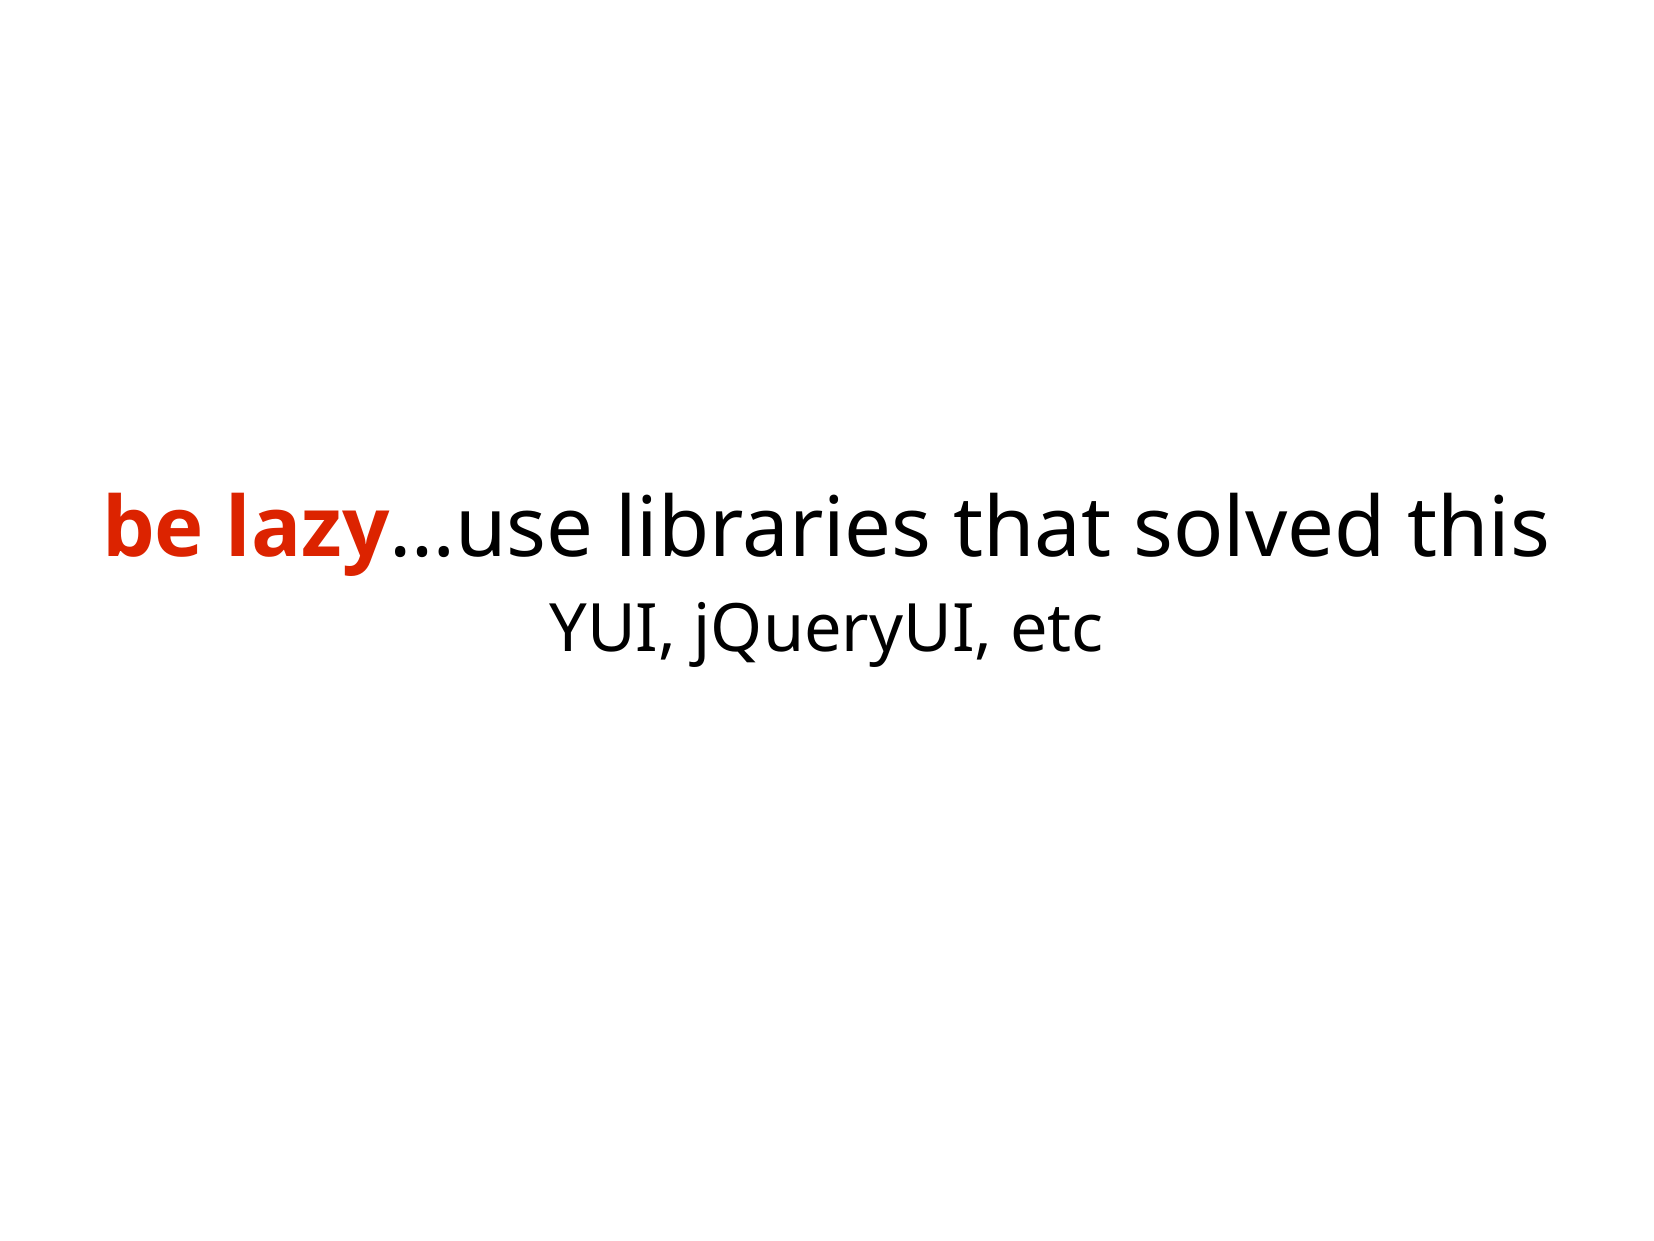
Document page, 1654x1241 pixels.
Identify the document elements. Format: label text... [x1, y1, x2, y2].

subtitle be lazy…use libraries that solved this YUI, jQueryUI, etc [82, 118, 1571, 1021]
